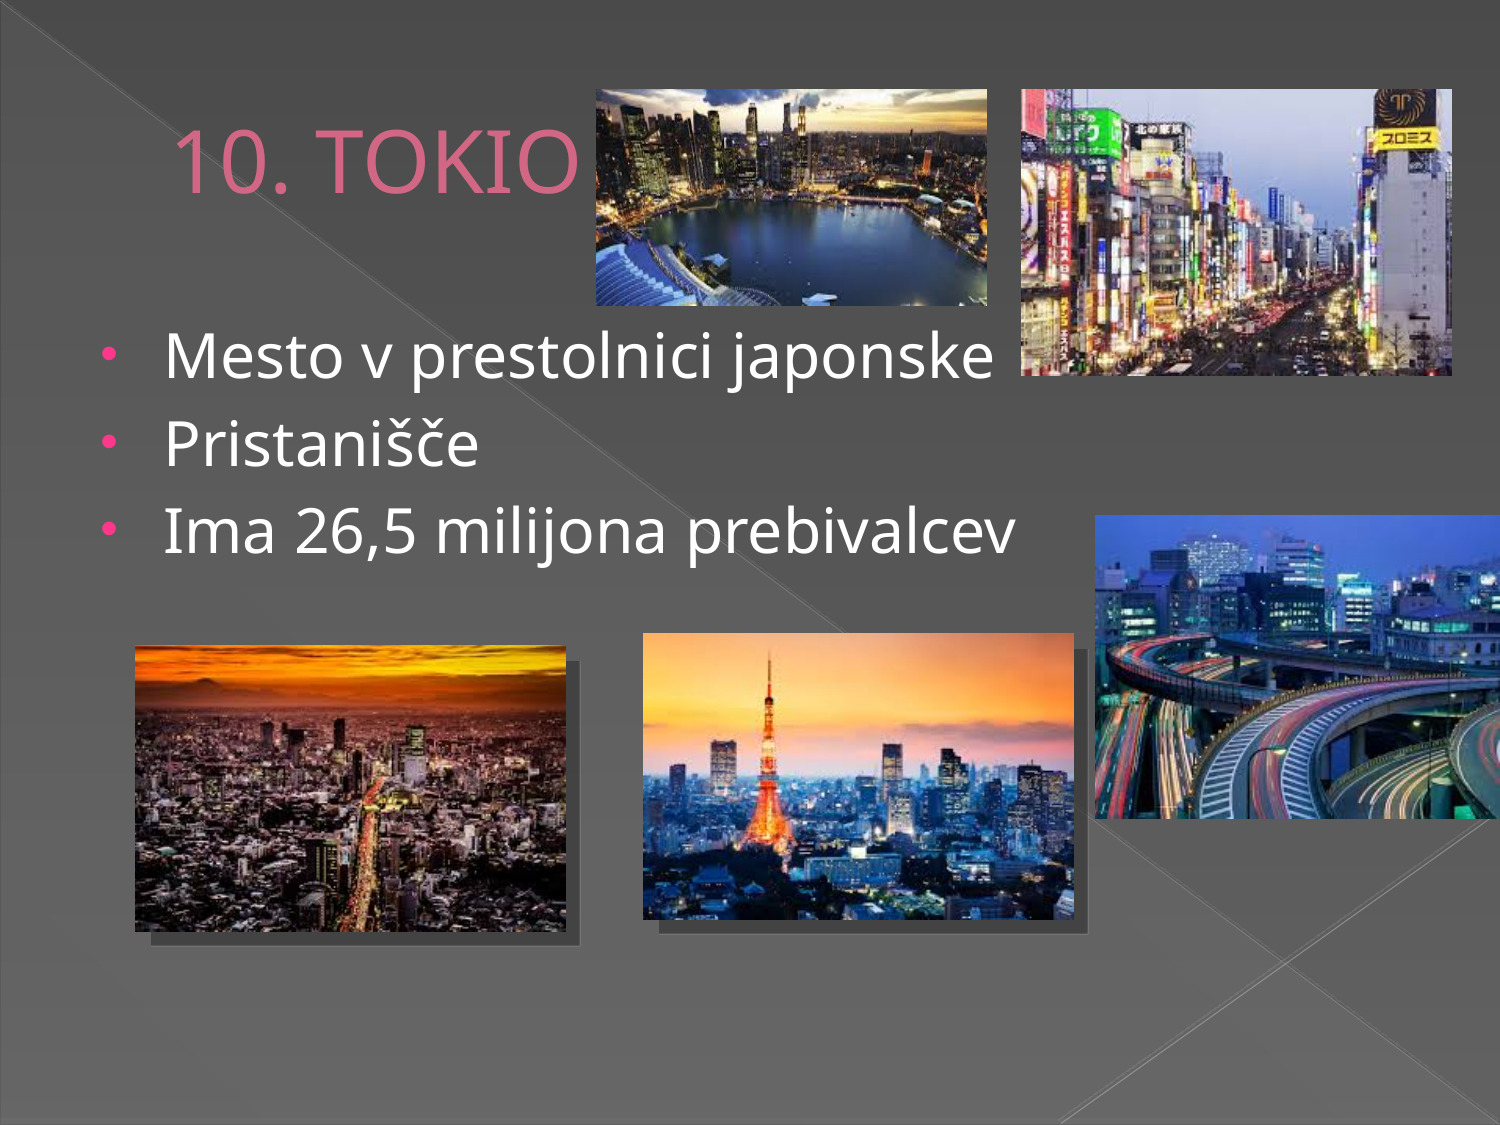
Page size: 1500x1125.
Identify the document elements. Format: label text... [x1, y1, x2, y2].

picture [643, 633, 1074, 920]
picture [596, 89, 987, 306]
picture [1021, 89, 1452, 376]
picture [1095, 515, 1500, 819]
picture [135, 645, 566, 932]
list Mesto v prestolnici japonske Pristanišče Ima 26,5 milijona prebivalcev [75, 308, 1425, 1059]
title 10. TOKIO [75, 43, 1425, 274]
